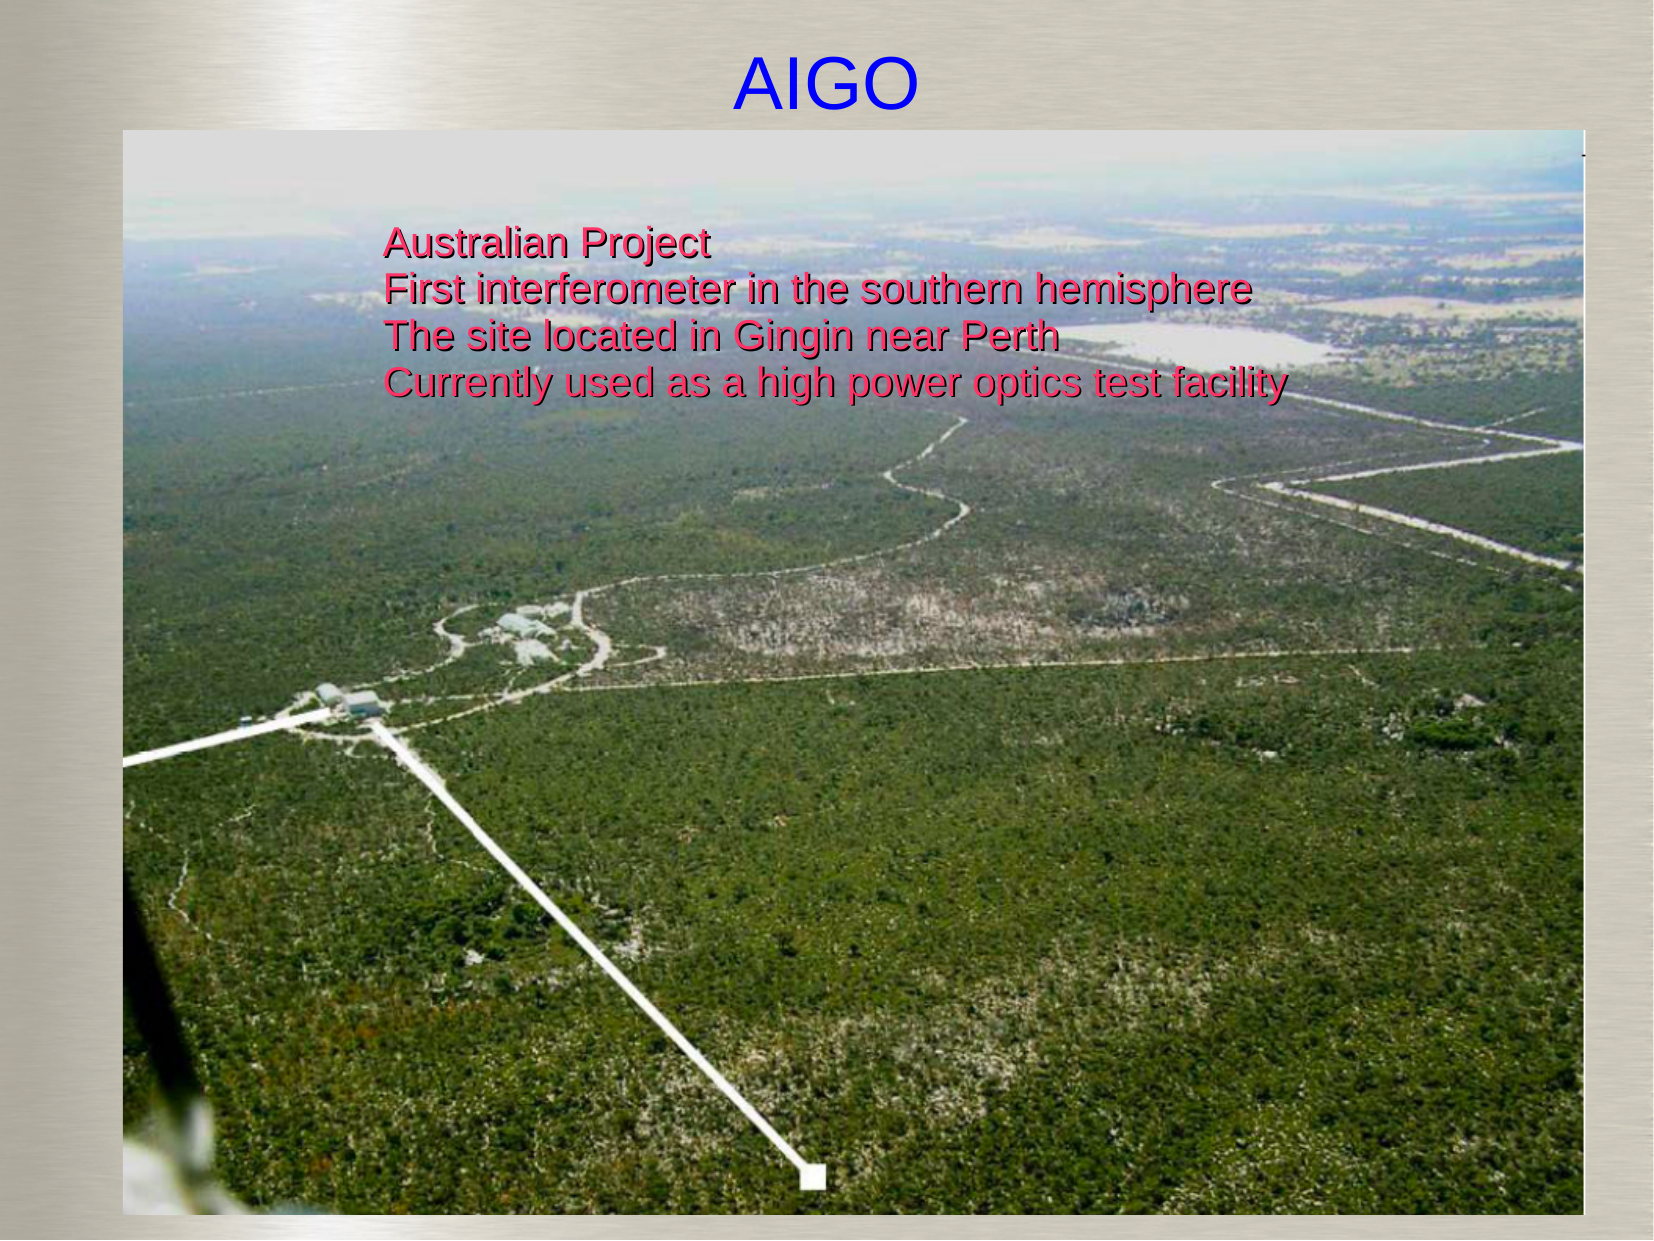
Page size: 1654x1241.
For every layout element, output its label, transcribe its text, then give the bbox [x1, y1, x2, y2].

title AIGO [459, 27, 1195, 130]
picture [0, 0, 1654, 1240]
text_box Australian Project First interferometer in the southern hemisphere The site located in Gingin near Perth Currently used as a high power optics test facility [356, 211, 1318, 459]
